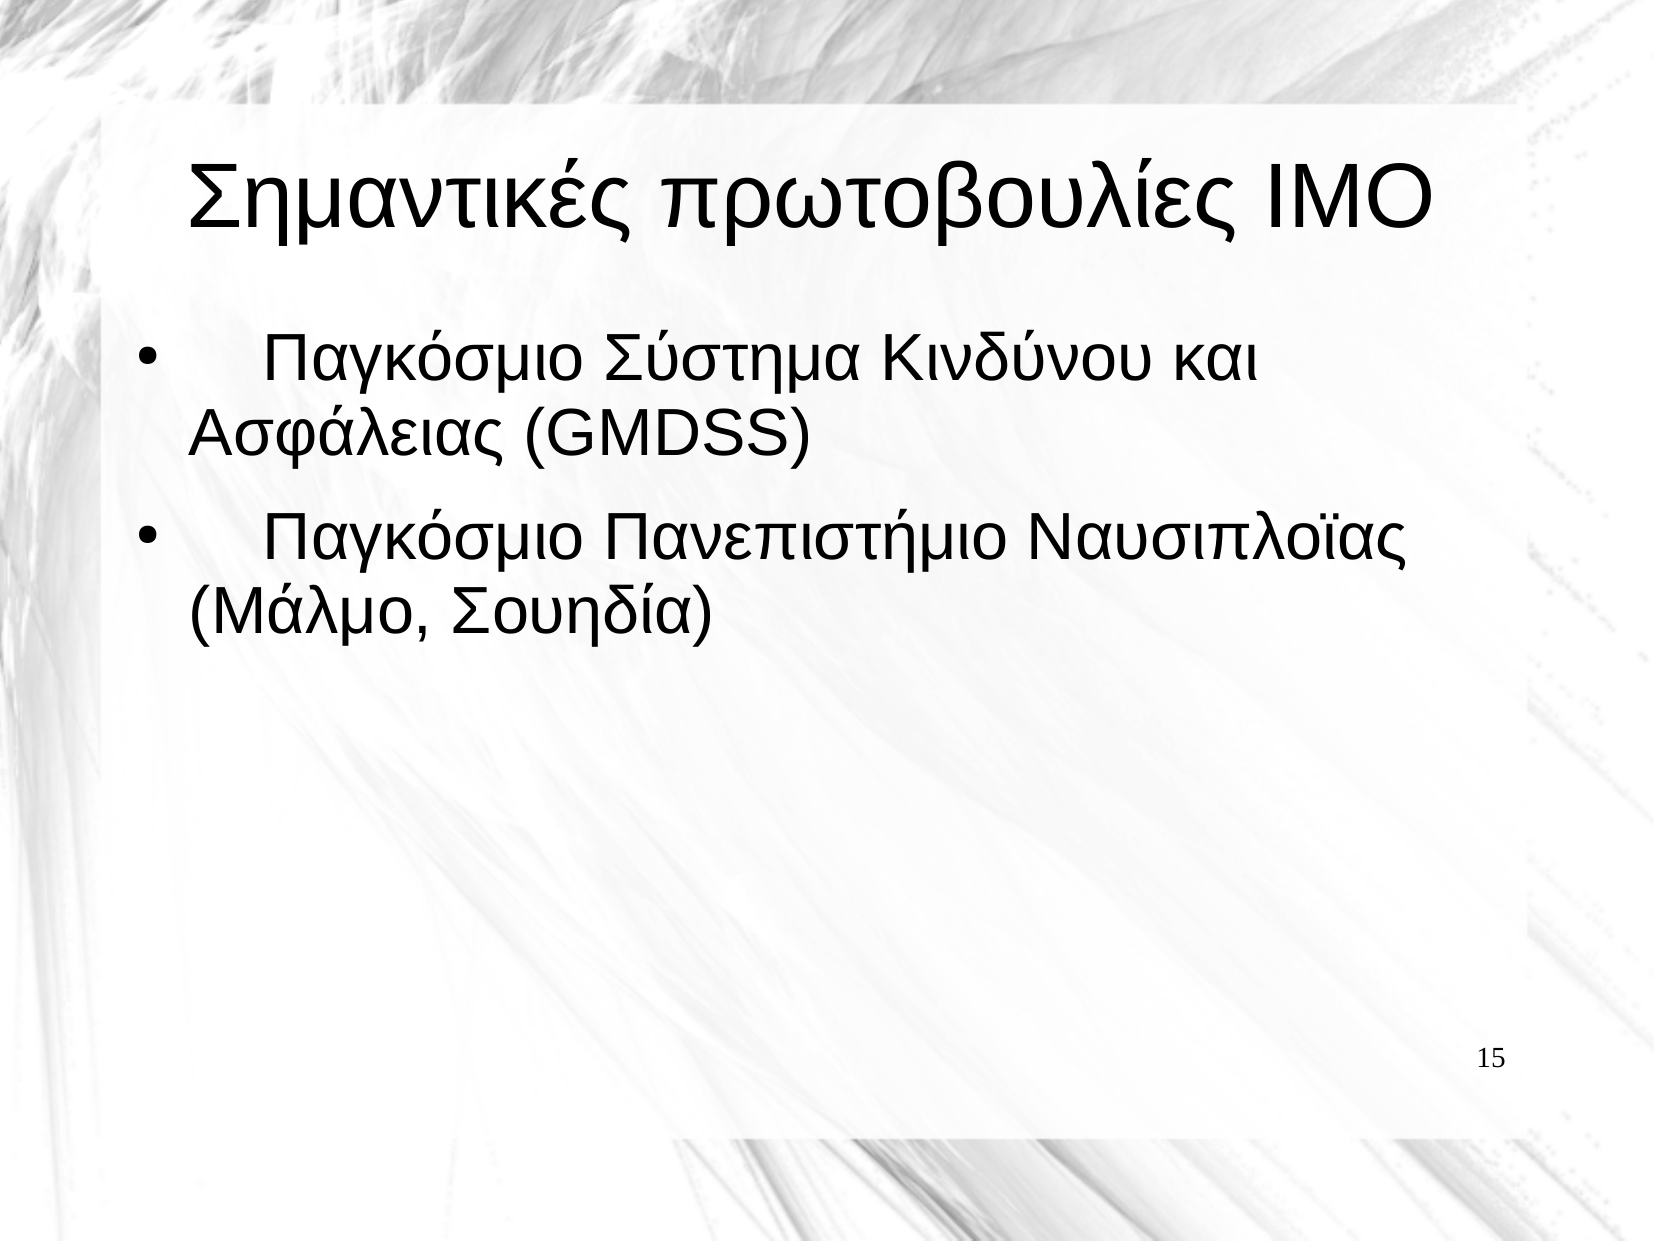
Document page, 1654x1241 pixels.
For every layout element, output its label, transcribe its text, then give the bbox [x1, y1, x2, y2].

list Παγκόσμιο Σύστημα Κινδύνου και Ασφάλειας (GMDSS) Παγκόσμιο Πανεπιστήμιο Ναυσιπλοϊας (Μάλμο, Σουηδία) [118, 319, 1571, 945]
title Σημαντικές πρωτοβουλίες ΙΜΟ [118, 112, 1506, 281]
picture [0, 0, 1654, 1241]
